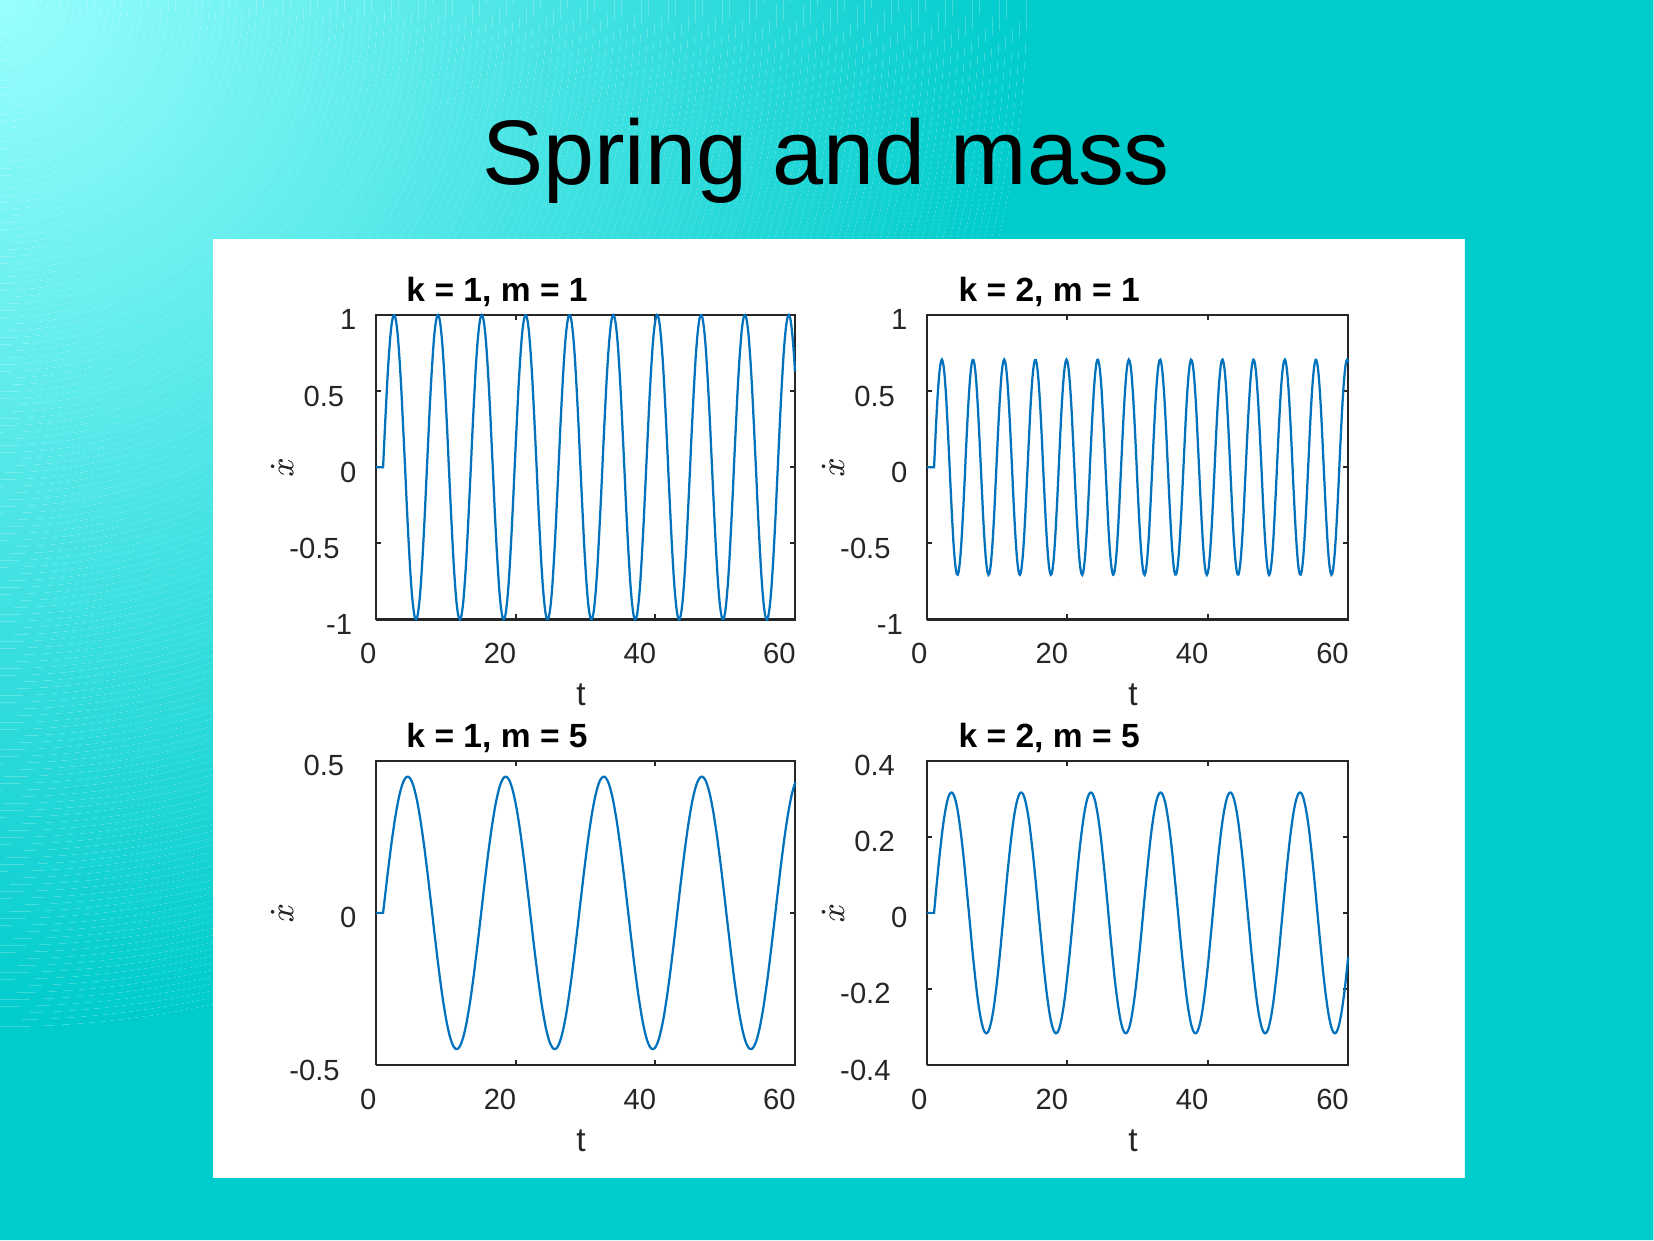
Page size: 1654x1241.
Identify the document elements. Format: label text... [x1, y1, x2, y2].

title Spring and mass [82, 49, 1571, 257]
picture [212, 238, 1465, 1178]
